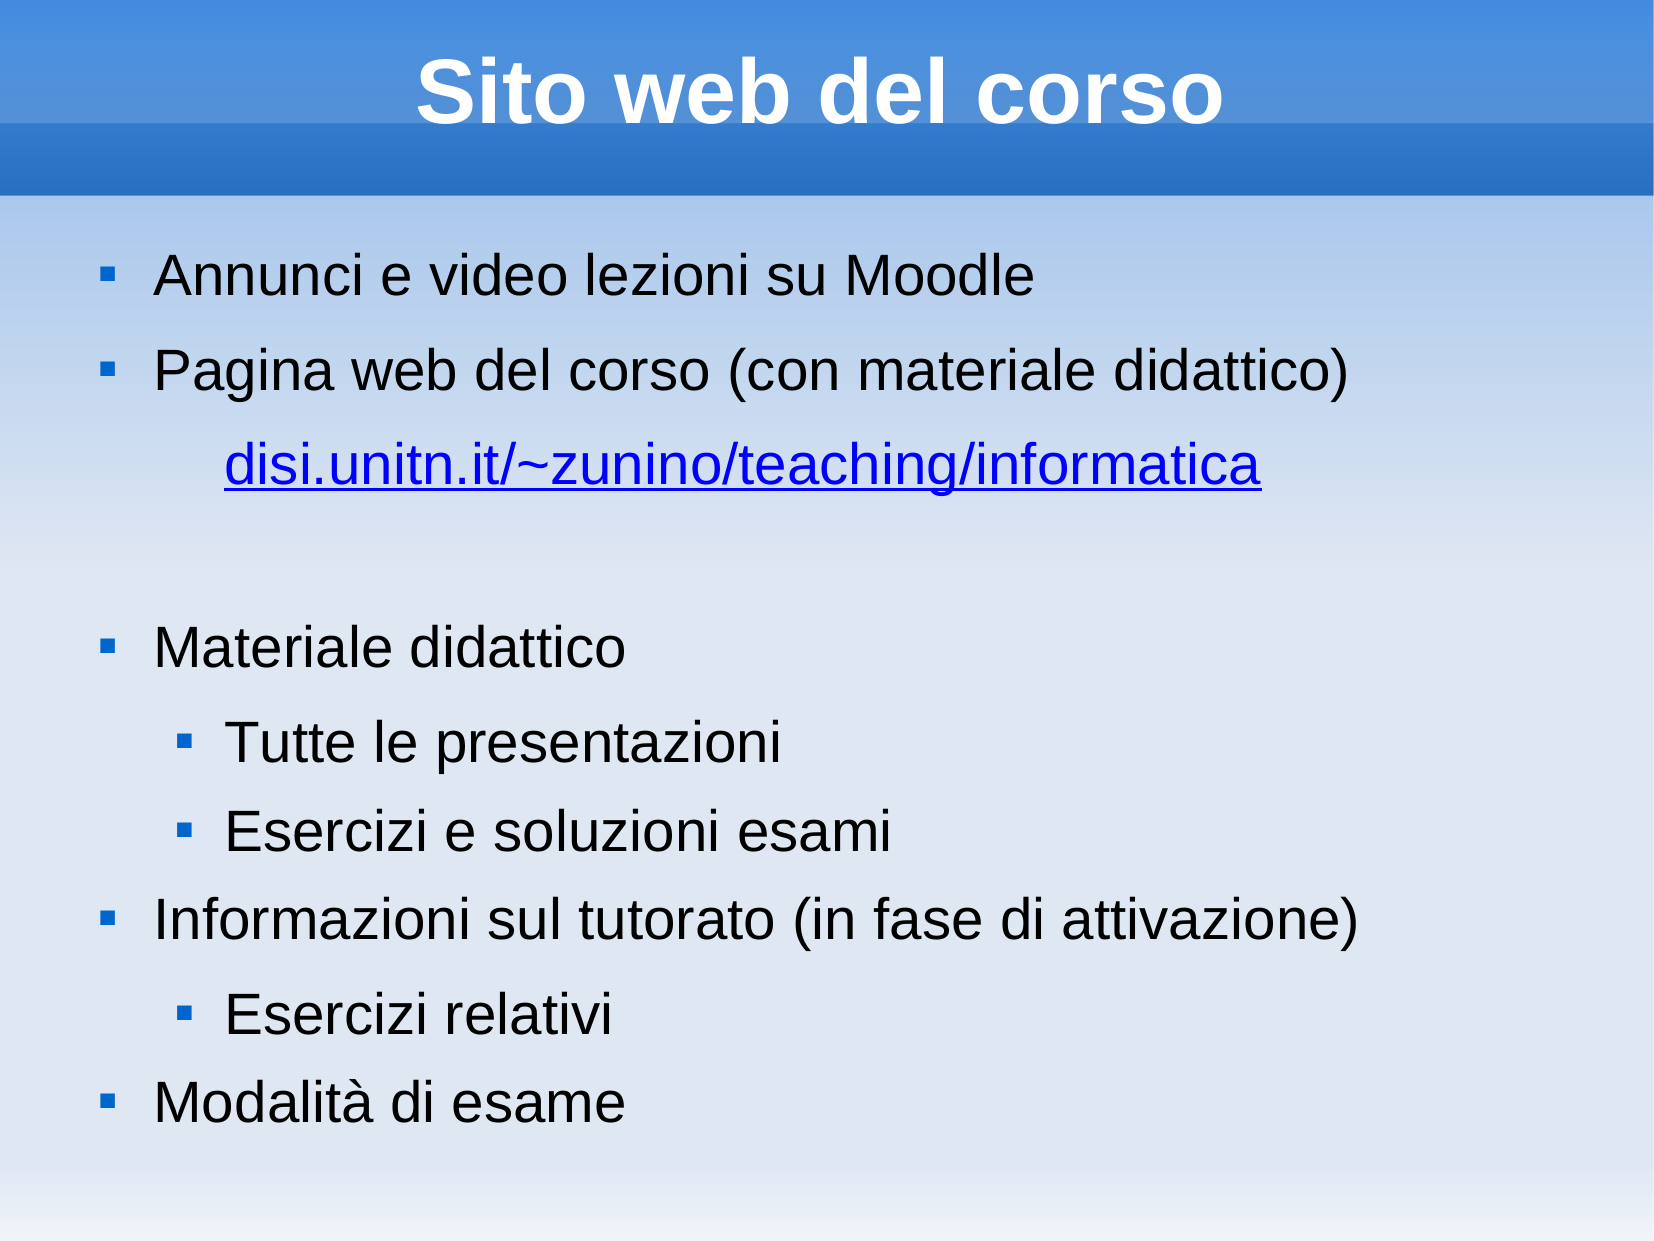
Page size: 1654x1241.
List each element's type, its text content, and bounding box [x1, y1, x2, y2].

title Sito web del corso [76, 0, 1565, 188]
list Annunci e video lezioni su Moodle Pagina web del corso (con materiale didattico) disi.unitn.it/~zunino/teaching/informatica Materiale didattico Tutte le presentazioni Esercizi e soluzioni esami Informazioni sul tutorato (in fase di attivazione) Esercizi relativi Modalità di esame [82, 242, 1571, 1136]
picture [0, 0, 1654, 1241]
